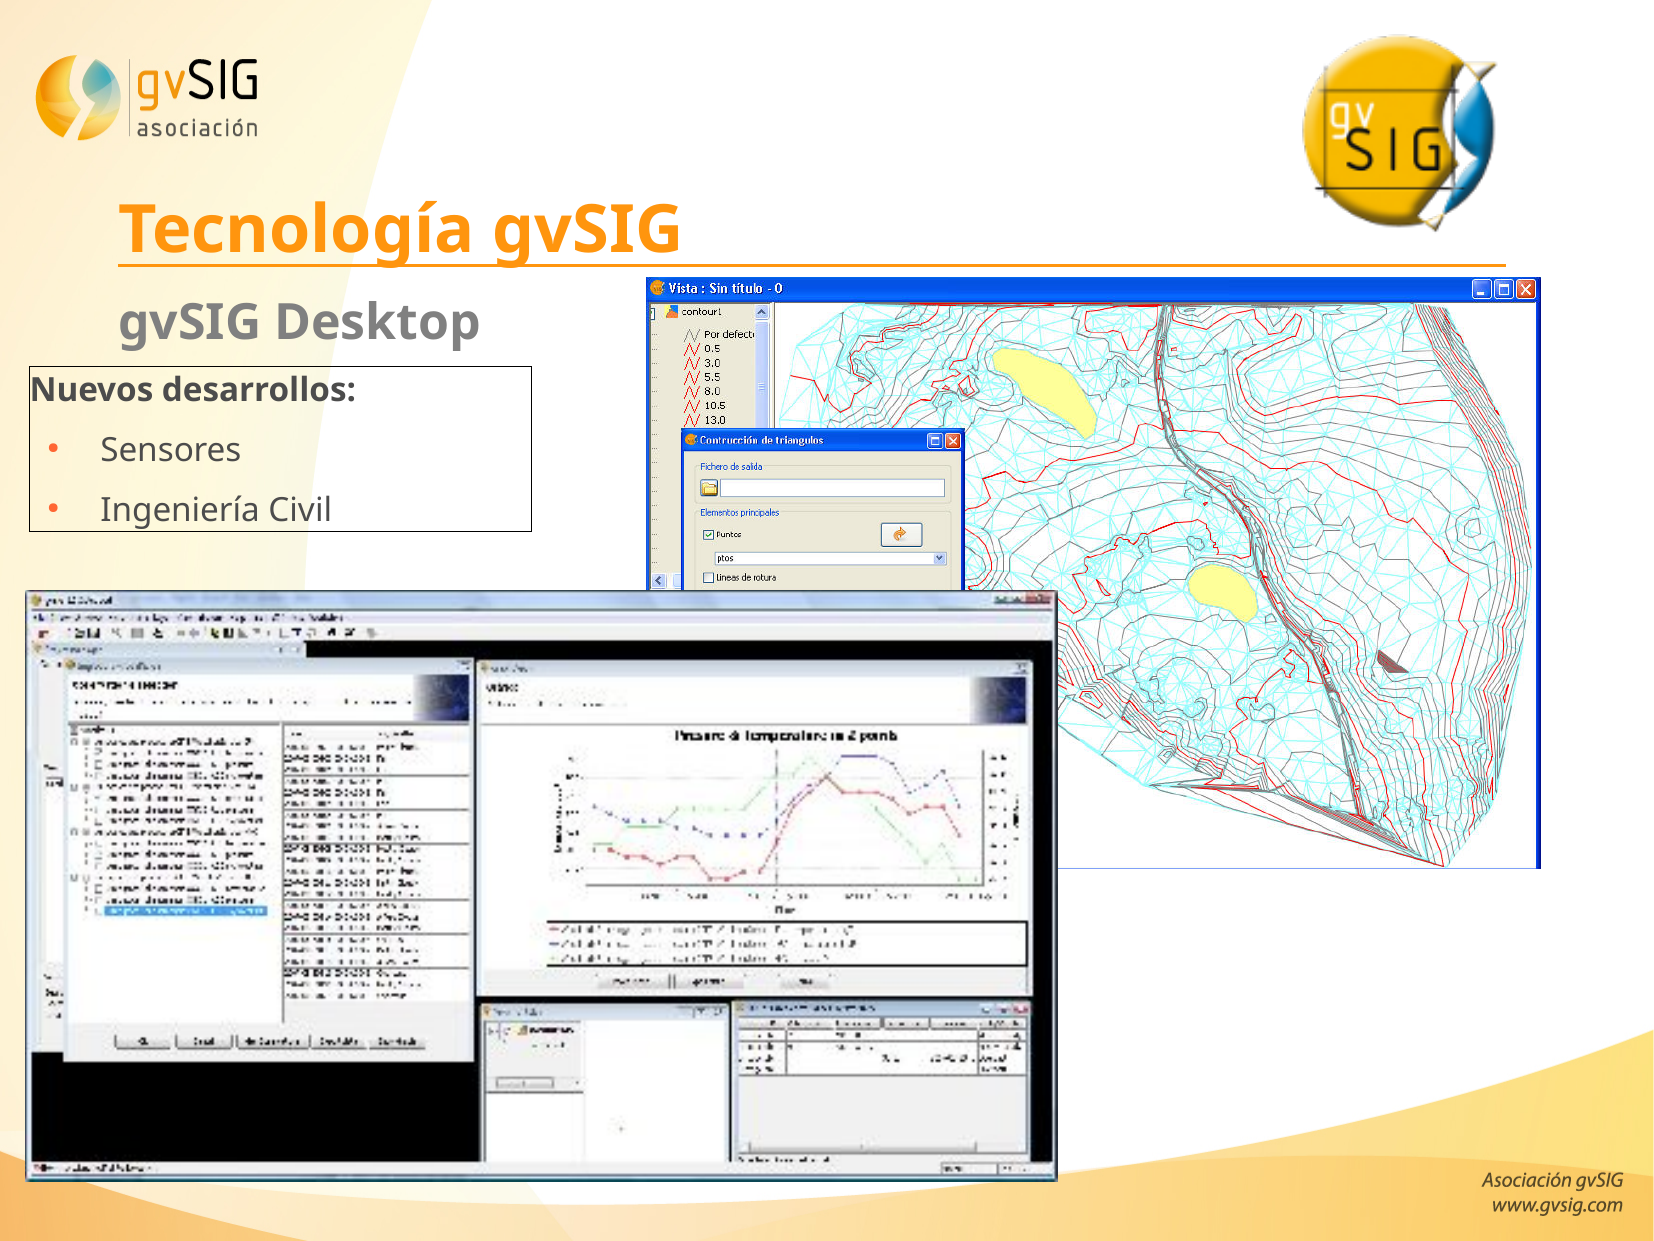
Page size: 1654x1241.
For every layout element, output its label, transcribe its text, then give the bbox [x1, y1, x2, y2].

title gvSIG Desktop [118, 276, 857, 365]
list Nuevos desarrollos: Sensores Ingeniería Civil [29, 366, 532, 532]
picture [0, 0, 1654, 1241]
title Tecnología gvSIG [118, 177, 1607, 276]
